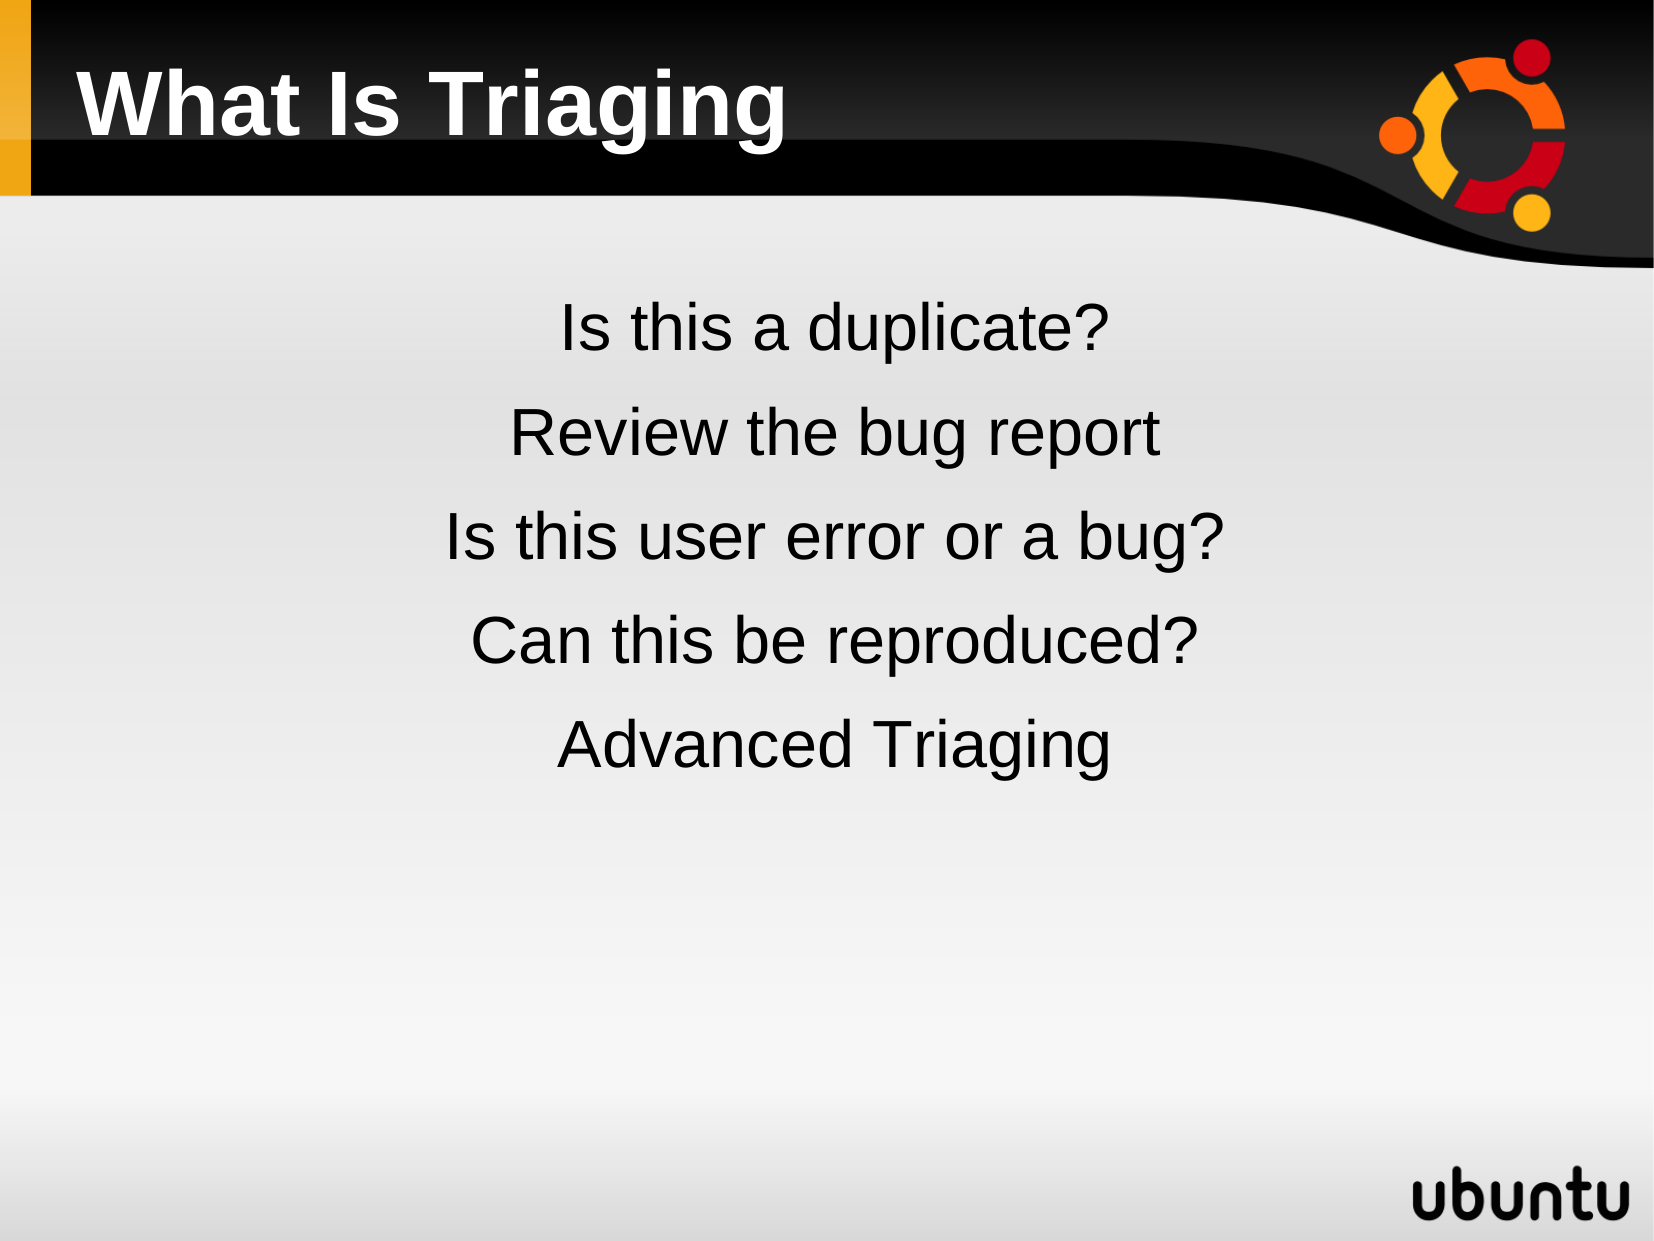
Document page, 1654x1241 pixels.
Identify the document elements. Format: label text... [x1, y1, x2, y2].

title What Is Triaging [76, 7, 1565, 200]
list Is this a duplicate? Review the bug report Is this user error or a bug? Can this be reproduced? Advanced Triaging [82, 290, 1571, 1094]
picture [0, 0, 1654, 1241]
